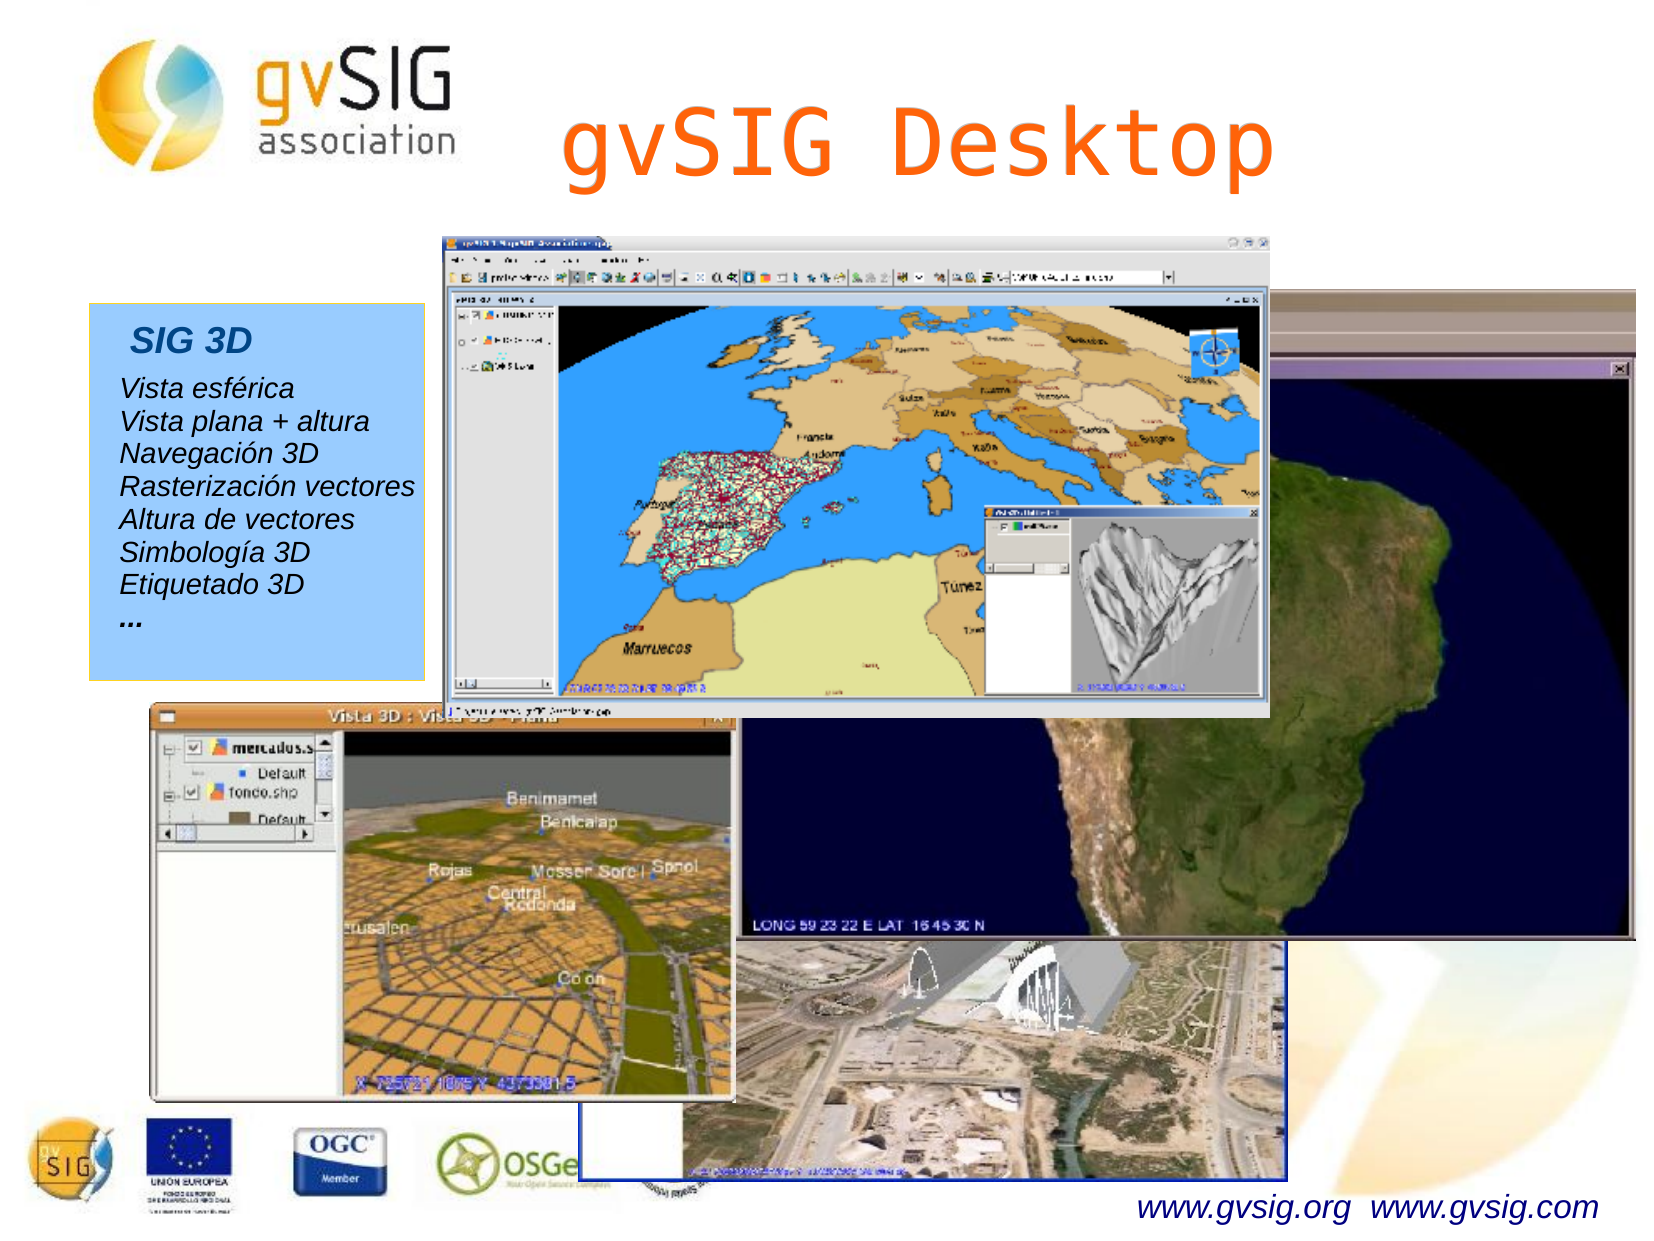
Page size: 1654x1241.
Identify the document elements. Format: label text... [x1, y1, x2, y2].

picture [1585, 1202, 1594, 1217]
picture [1167, 1205, 1174, 1217]
text_box SIG 3D [104, 312, 442, 364]
picture [1575, 1202, 1584, 1217]
picture [1178, 1201, 1187, 1217]
picture [1453, 1202, 1463, 1216]
text_box [89, 303, 425, 681]
picture [1336, 1202, 1346, 1216]
picture [0, 0, 1653, 1217]
picture [1377, 1205, 1384, 1217]
picture [1388, 1203, 1396, 1217]
text_box Vista esférica Vista plana + altura Navegación 3D Rasterización vectores Altura de vectores Simbología 3D Etiquetado 3D ... [104, 364, 442, 682]
picture [1279, 1202, 1289, 1216]
picture [1400, 1205, 1407, 1217]
picture [1411, 1201, 1420, 1217]
picture [1307, 1202, 1317, 1216]
picture [1220, 1202, 1230, 1216]
picture [1557, 1202, 1567, 1216]
text_box gvSIG Desktop [213, 82, 1625, 205]
picture [1143, 1205, 1150, 1217]
picture [1191, 1205, 1198, 1217]
picture [1154, 1201, 1163, 1217]
picture [1512, 1202, 1522, 1216]
picture [1424, 1205, 1431, 1217]
